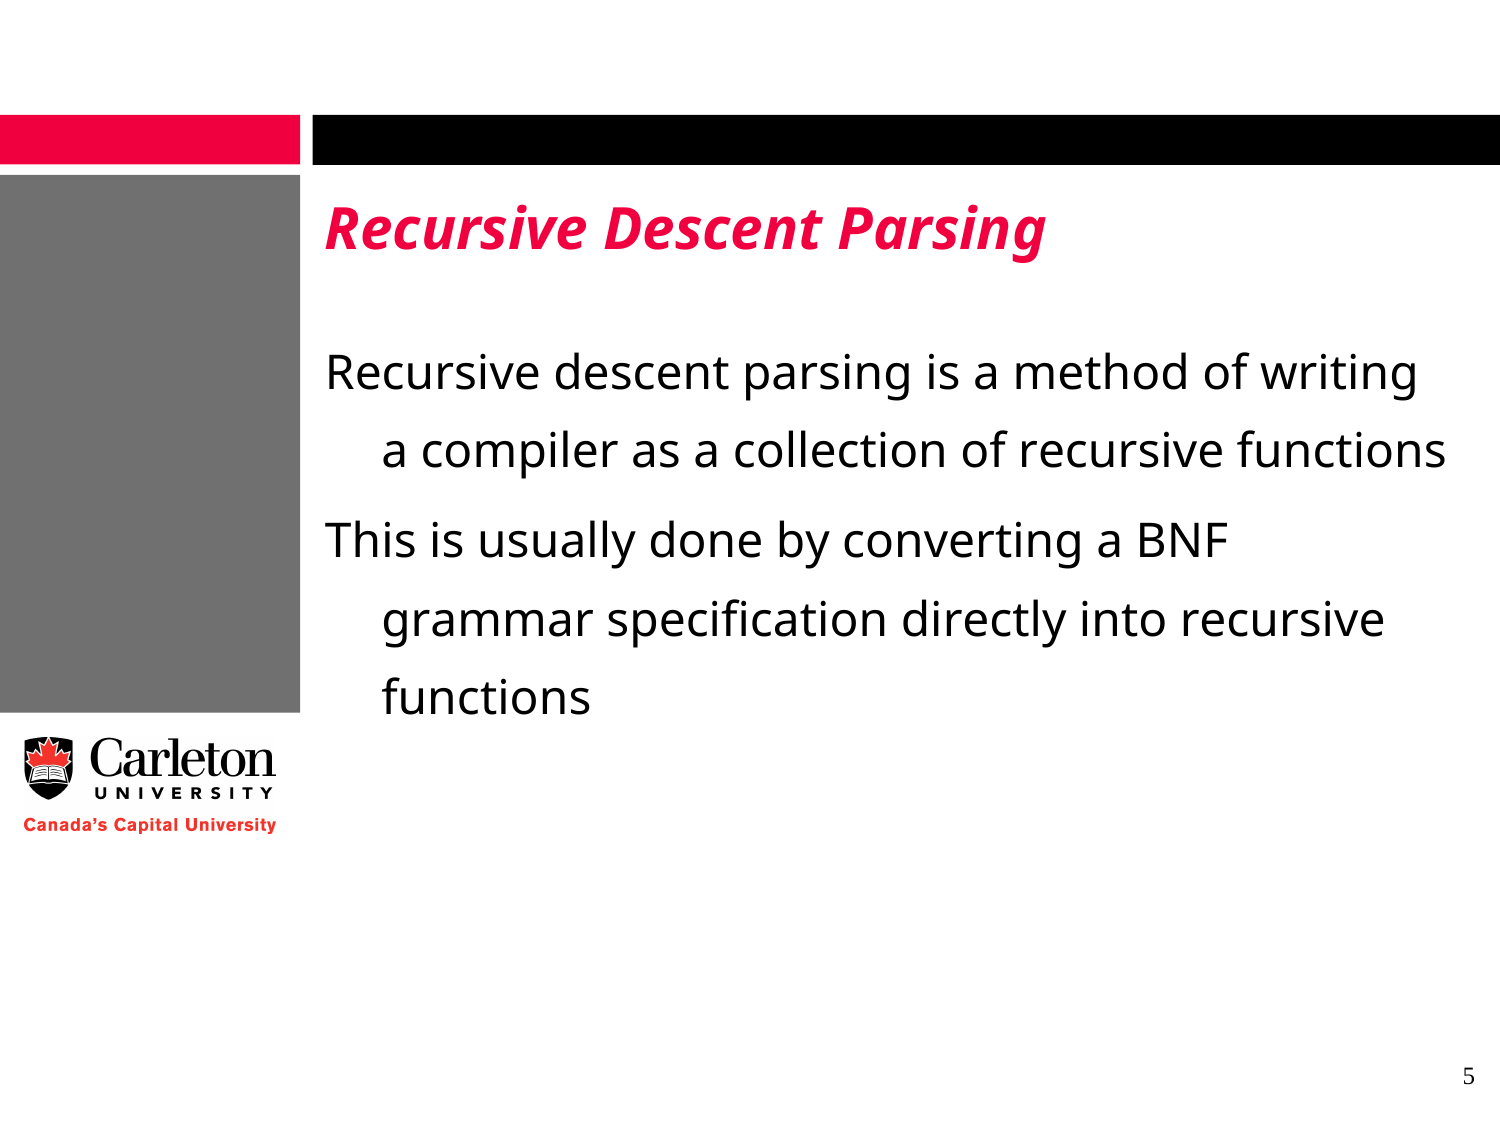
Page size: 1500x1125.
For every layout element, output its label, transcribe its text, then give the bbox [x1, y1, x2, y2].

title Recursive Descent Parsing [324, 187, 1450, 324]
list Recursive descent parsing is a method of writing a compiler as a collection of recursive functions This is usually done by converting a BNF grammar specification directly into recursive functions [324, 324, 1450, 1051]
picture [24, 737, 276, 834]
